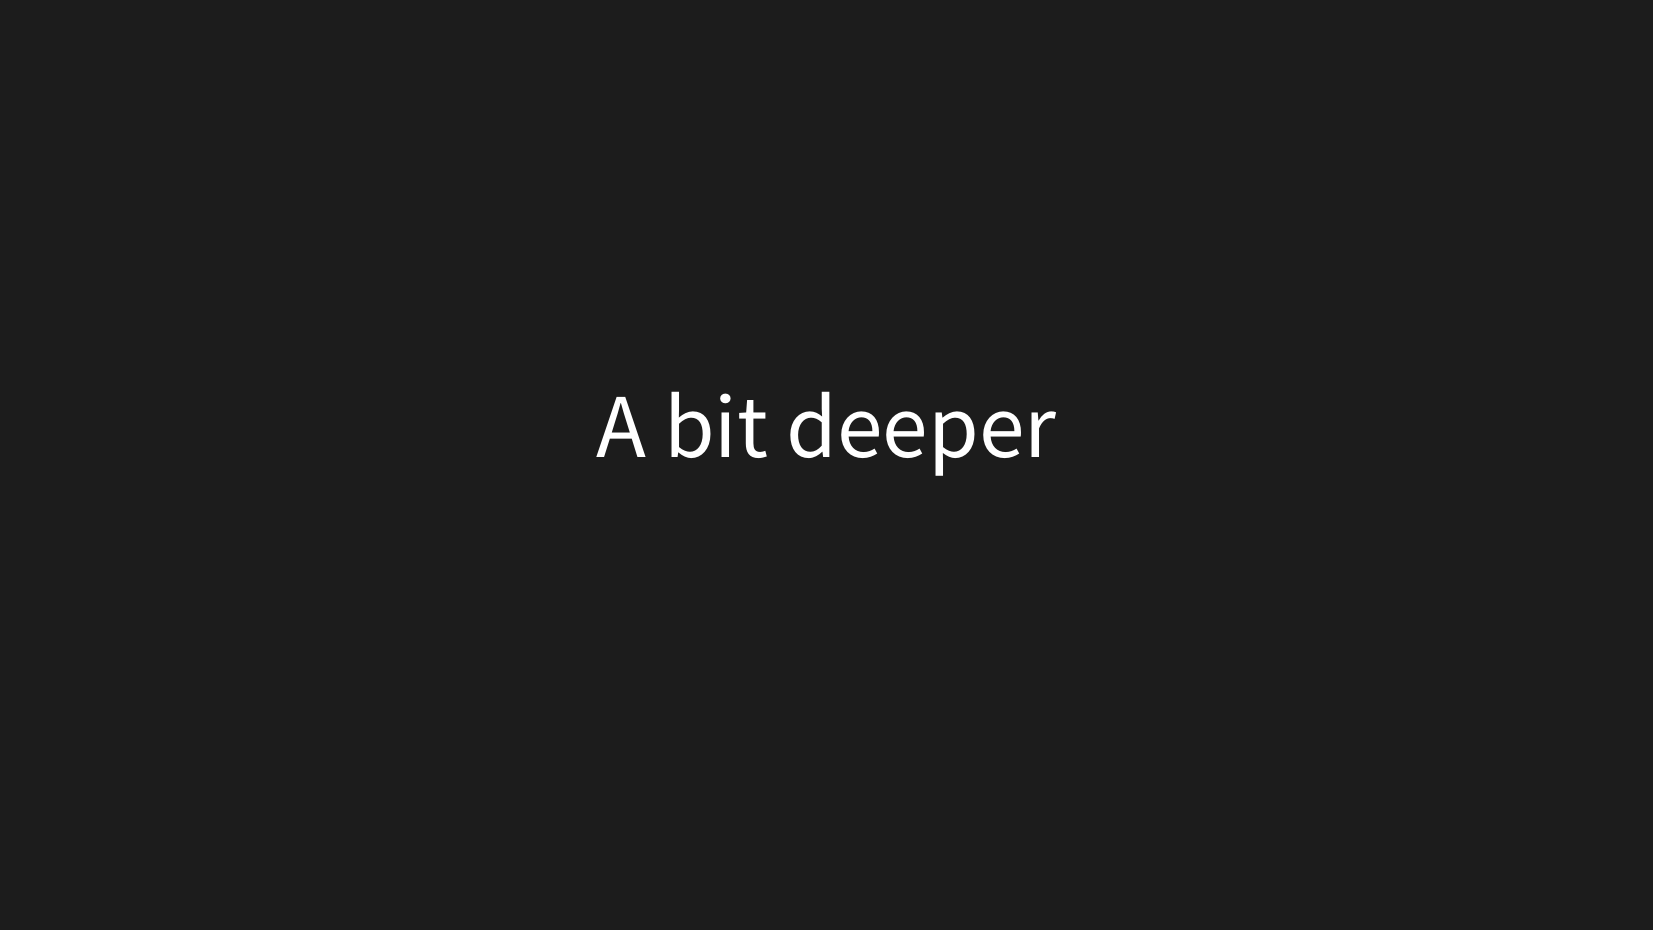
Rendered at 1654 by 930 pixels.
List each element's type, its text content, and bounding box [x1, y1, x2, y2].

title A bit deeper [0, 309, 1653, 540]
